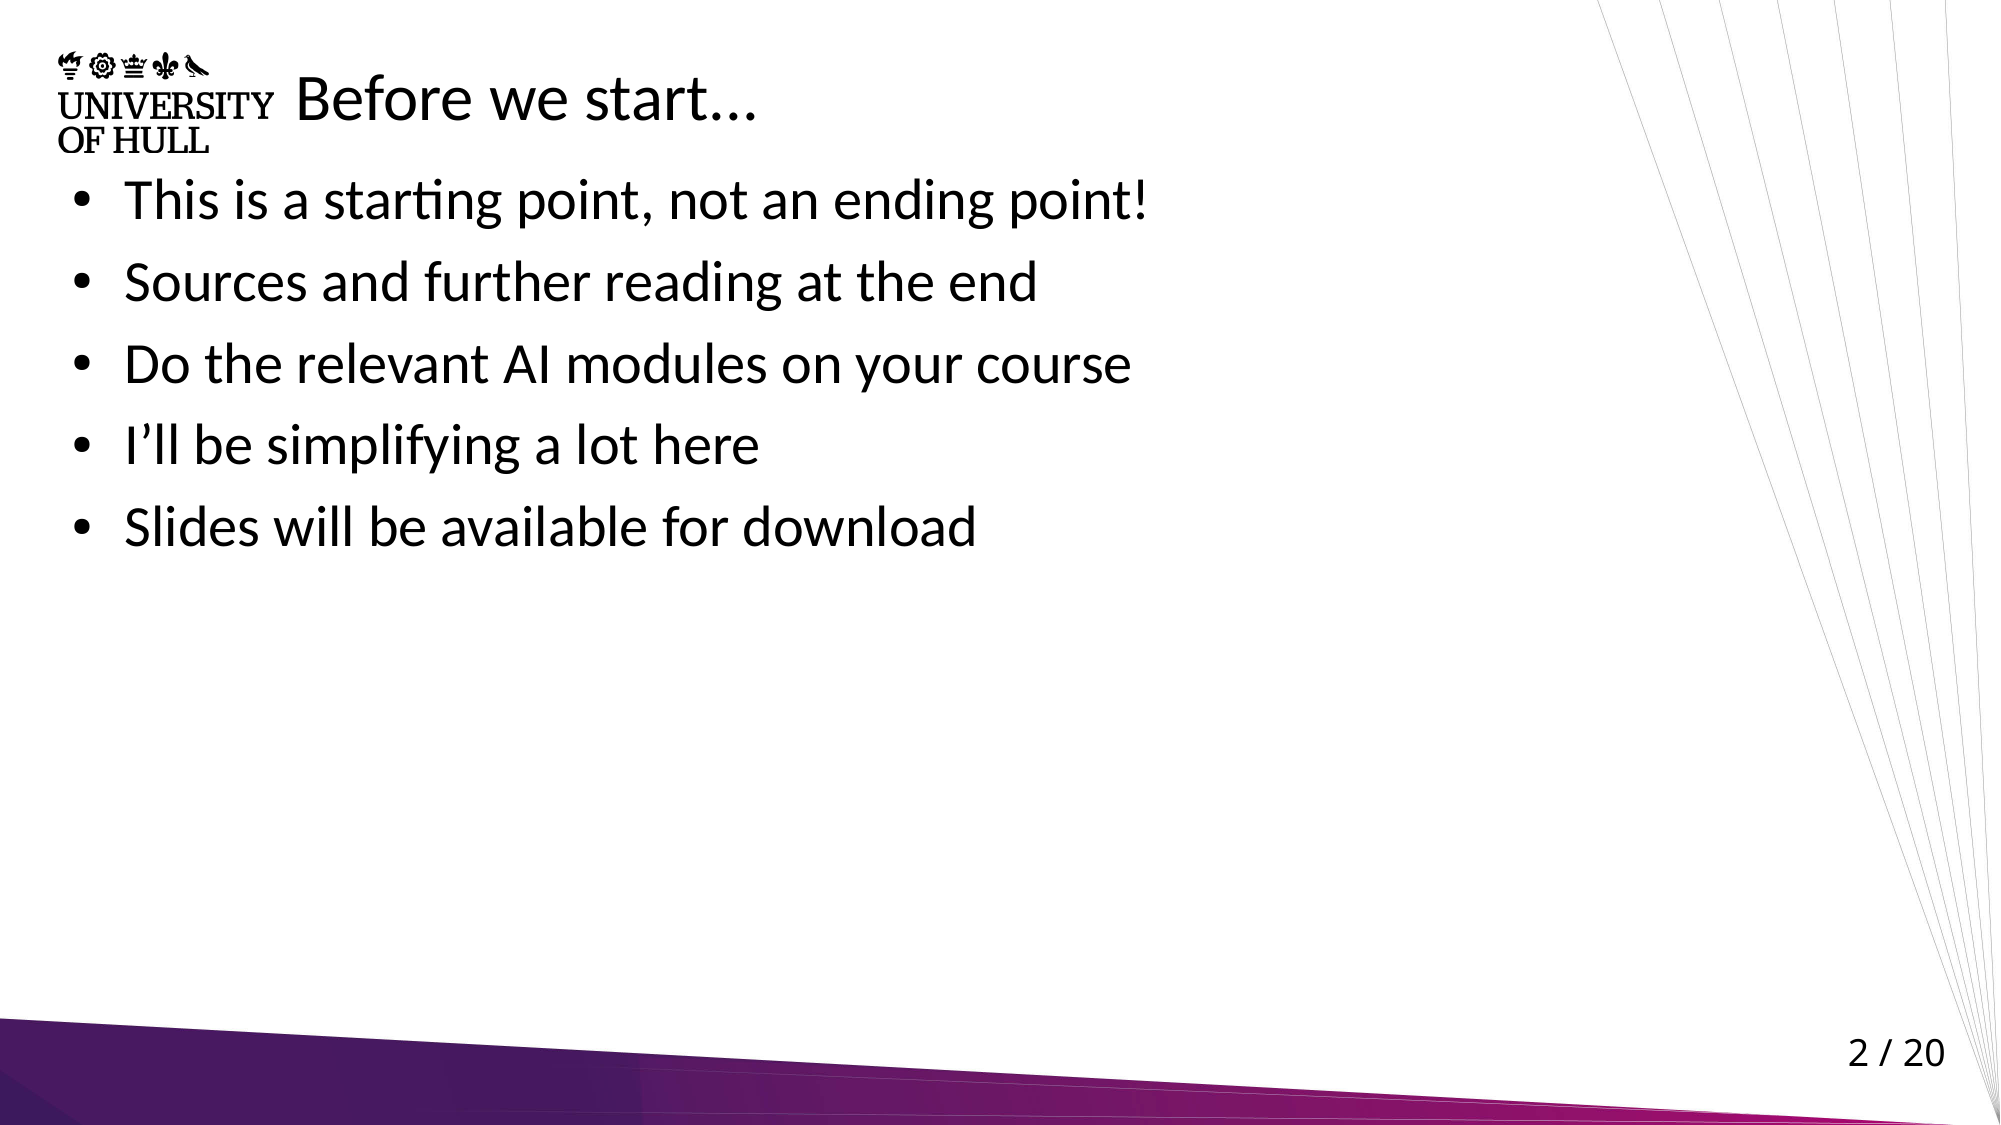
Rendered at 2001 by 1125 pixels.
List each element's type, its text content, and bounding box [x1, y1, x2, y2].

list This is a starting point, not an ending point! Sources and further reading at the end Do the relevant AI modules on your course I’ll be simplifying a lot here Slides will be available for download [53, 177, 1737, 998]
title Before we start... [295, 42, 1932, 166]
text_box <number> / 20 [1570, 1016, 1961, 1087]
picture [0, 0, 2000, 1125]
